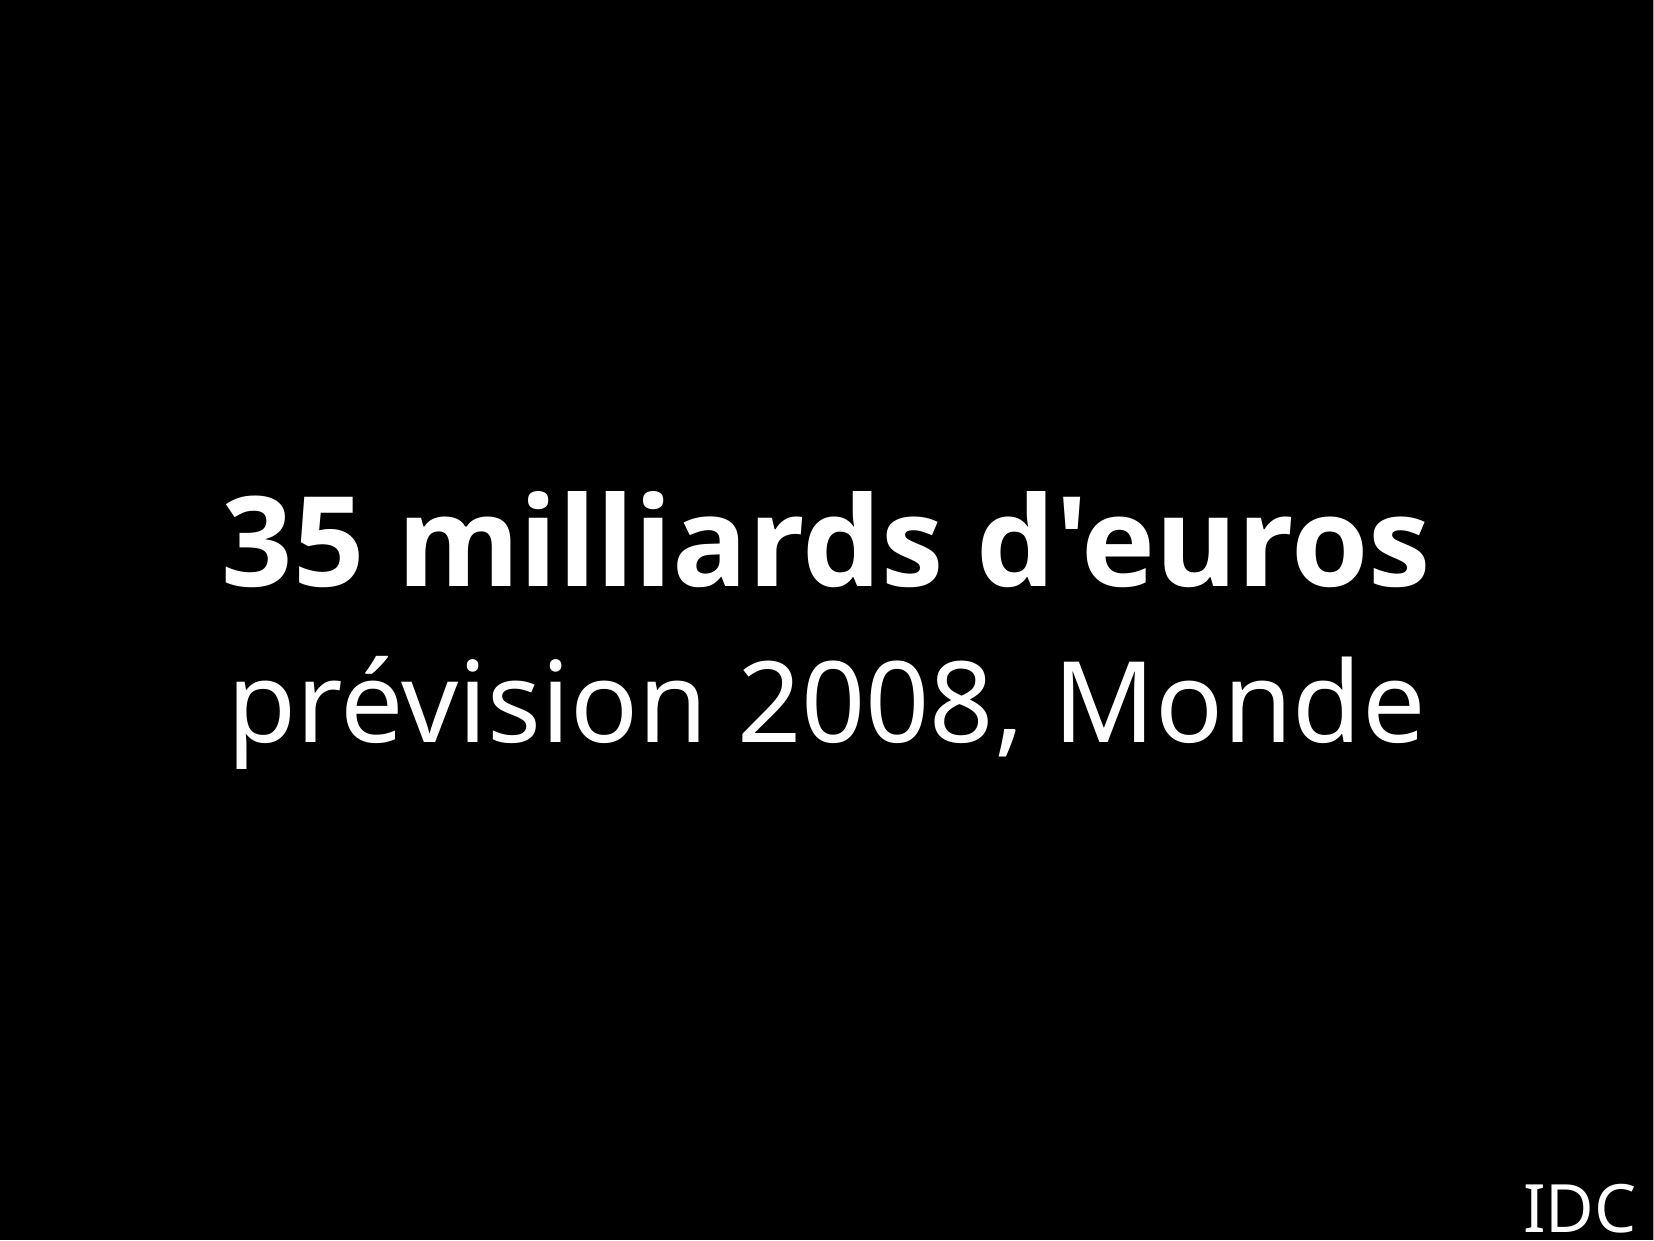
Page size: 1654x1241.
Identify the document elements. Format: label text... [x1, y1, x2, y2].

text_box IDC [1490, 1153, 1652, 1241]
title 35 milliards d'euros prévision 2008, Monde [82, 56, 1571, 1172]
